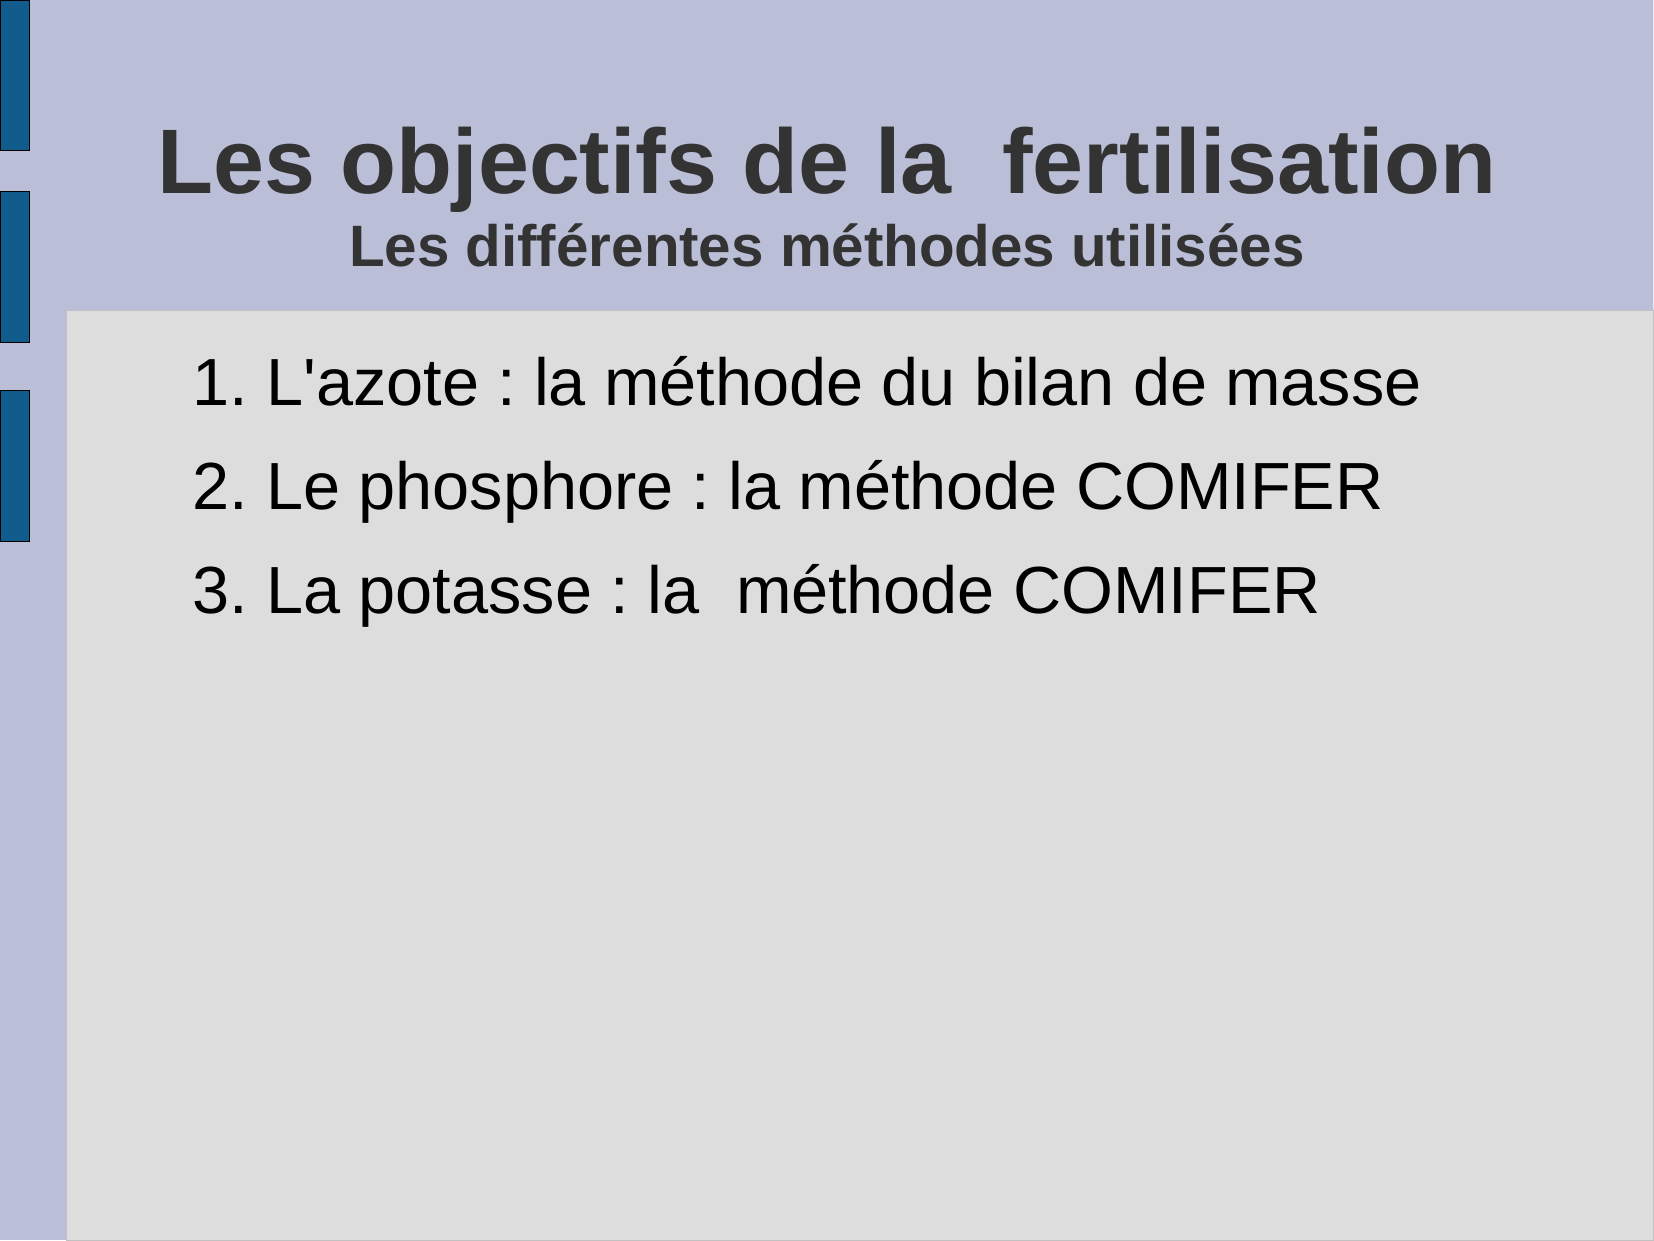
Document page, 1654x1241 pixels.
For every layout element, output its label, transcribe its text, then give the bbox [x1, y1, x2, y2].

list 1. L'azote : la méthode du bilan de masse 2. Le phosphore : la méthode COMIFER 3. La potasse : la méthode COMIFER [121, 344, 1595, 1127]
title Les objectifs de la fertilisation Les différentes méthodes utilisées [121, 91, 1534, 299]
